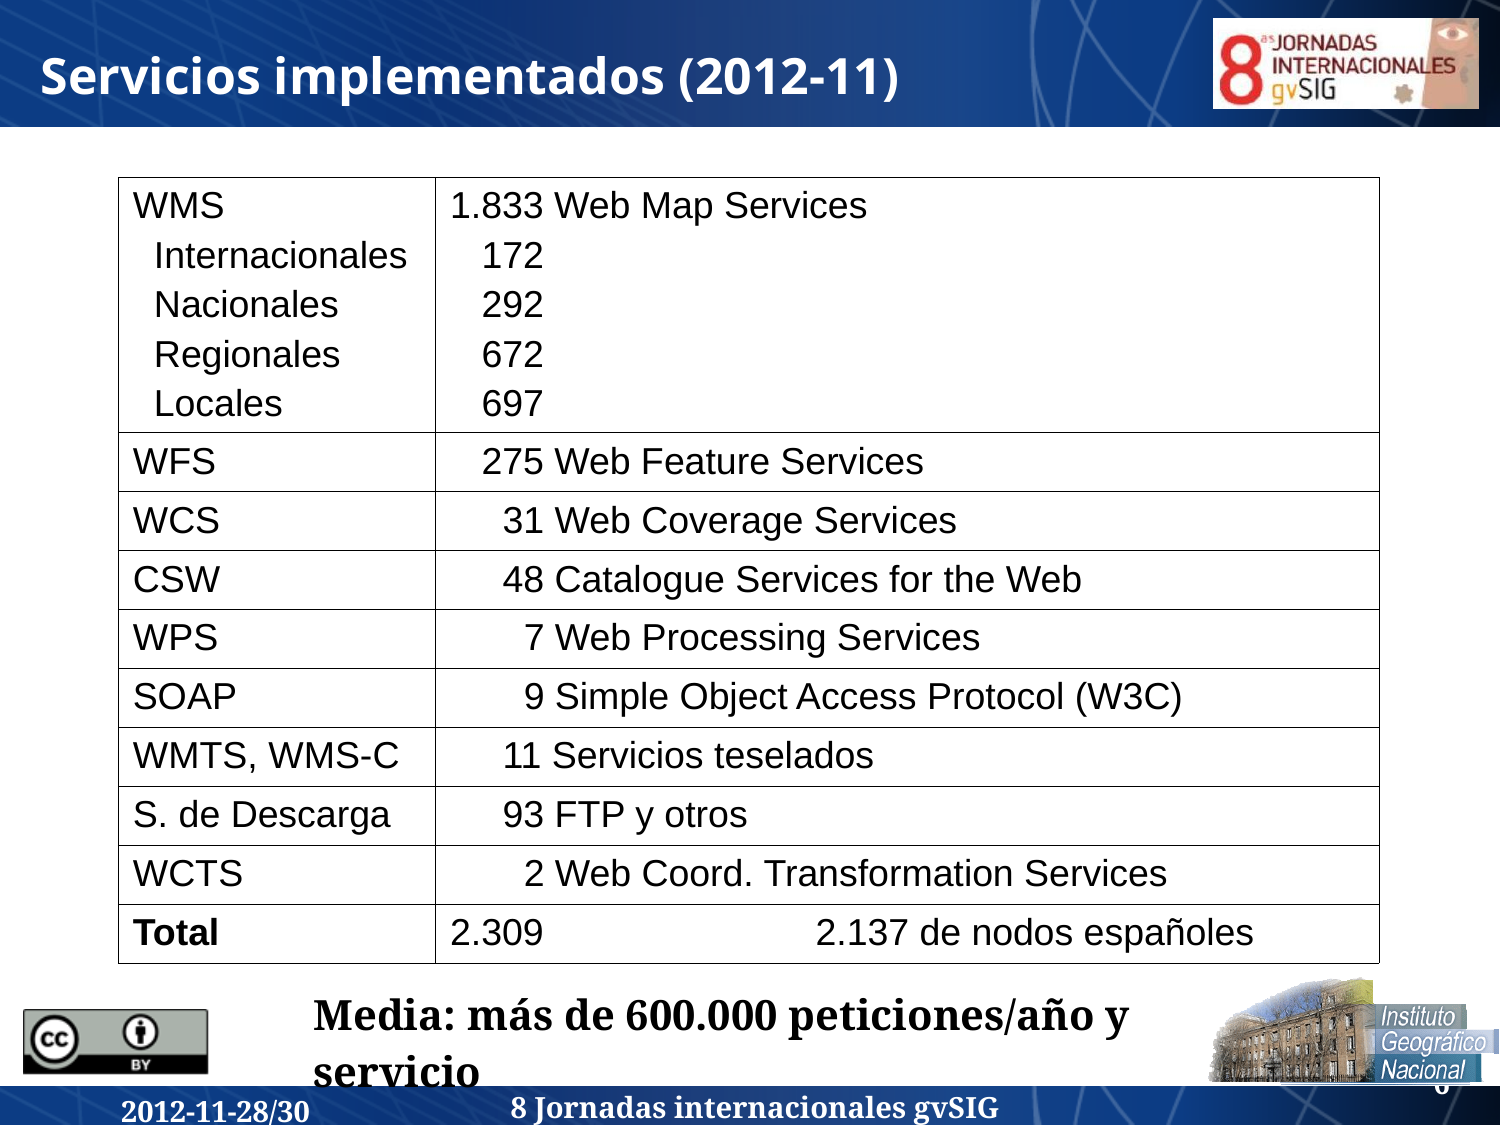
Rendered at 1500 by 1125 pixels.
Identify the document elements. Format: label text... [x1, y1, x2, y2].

table_cell 275 Web Feature Services [436, 433, 1379, 491]
table_cell SOAP [119, 669, 435, 727]
text_box Media: más de 600.000 peticiones/año y servicio [298, 978, 1269, 1097]
table_cell WFS [119, 433, 435, 491]
table_header WMS Internacionales Nacionales Regionales Locales [119, 178, 435, 432]
table_cell 48 Catalogue Services for the Web [436, 551, 1379, 609]
table_cell 7 Web Processing Services [436, 610, 1379, 668]
table_cell 2 Web Coord. Transformation Services [436, 846, 1379, 904]
table_cell WCTS [119, 846, 435, 904]
picture [0, 1086, 538, 1125]
table_cell WCS [119, 492, 435, 550]
picture [515, 1109, 521, 1117]
title Servicios implementados (2012-11) [0, 43, 1275, 107]
table_cell 2.309 2.137 de nodos españoles [436, 905, 1379, 963]
table_cell 31 Web Coverage Services [436, 492, 1379, 550]
picture [0, 0, 1500, 127]
table_cell 11 Servicios teselados [436, 728, 1379, 786]
picture [621, 1104, 627, 1116]
table_cell Total [119, 905, 435, 963]
table_cell 93 FTP y otros [436, 787, 1379, 845]
table_cell S. de Descarga [119, 787, 435, 845]
table_cell CSW [119, 551, 435, 609]
table_cell WMTS, WMS-C [119, 728, 435, 786]
table_cell WPS [119, 610, 435, 668]
picture [538, 968, 1500, 1125]
table_header 1.833 Web Map Services 172 292 672 697 [436, 178, 1379, 432]
table_cell 9 Simple Object Access Protocol (W3C) [436, 669, 1379, 727]
